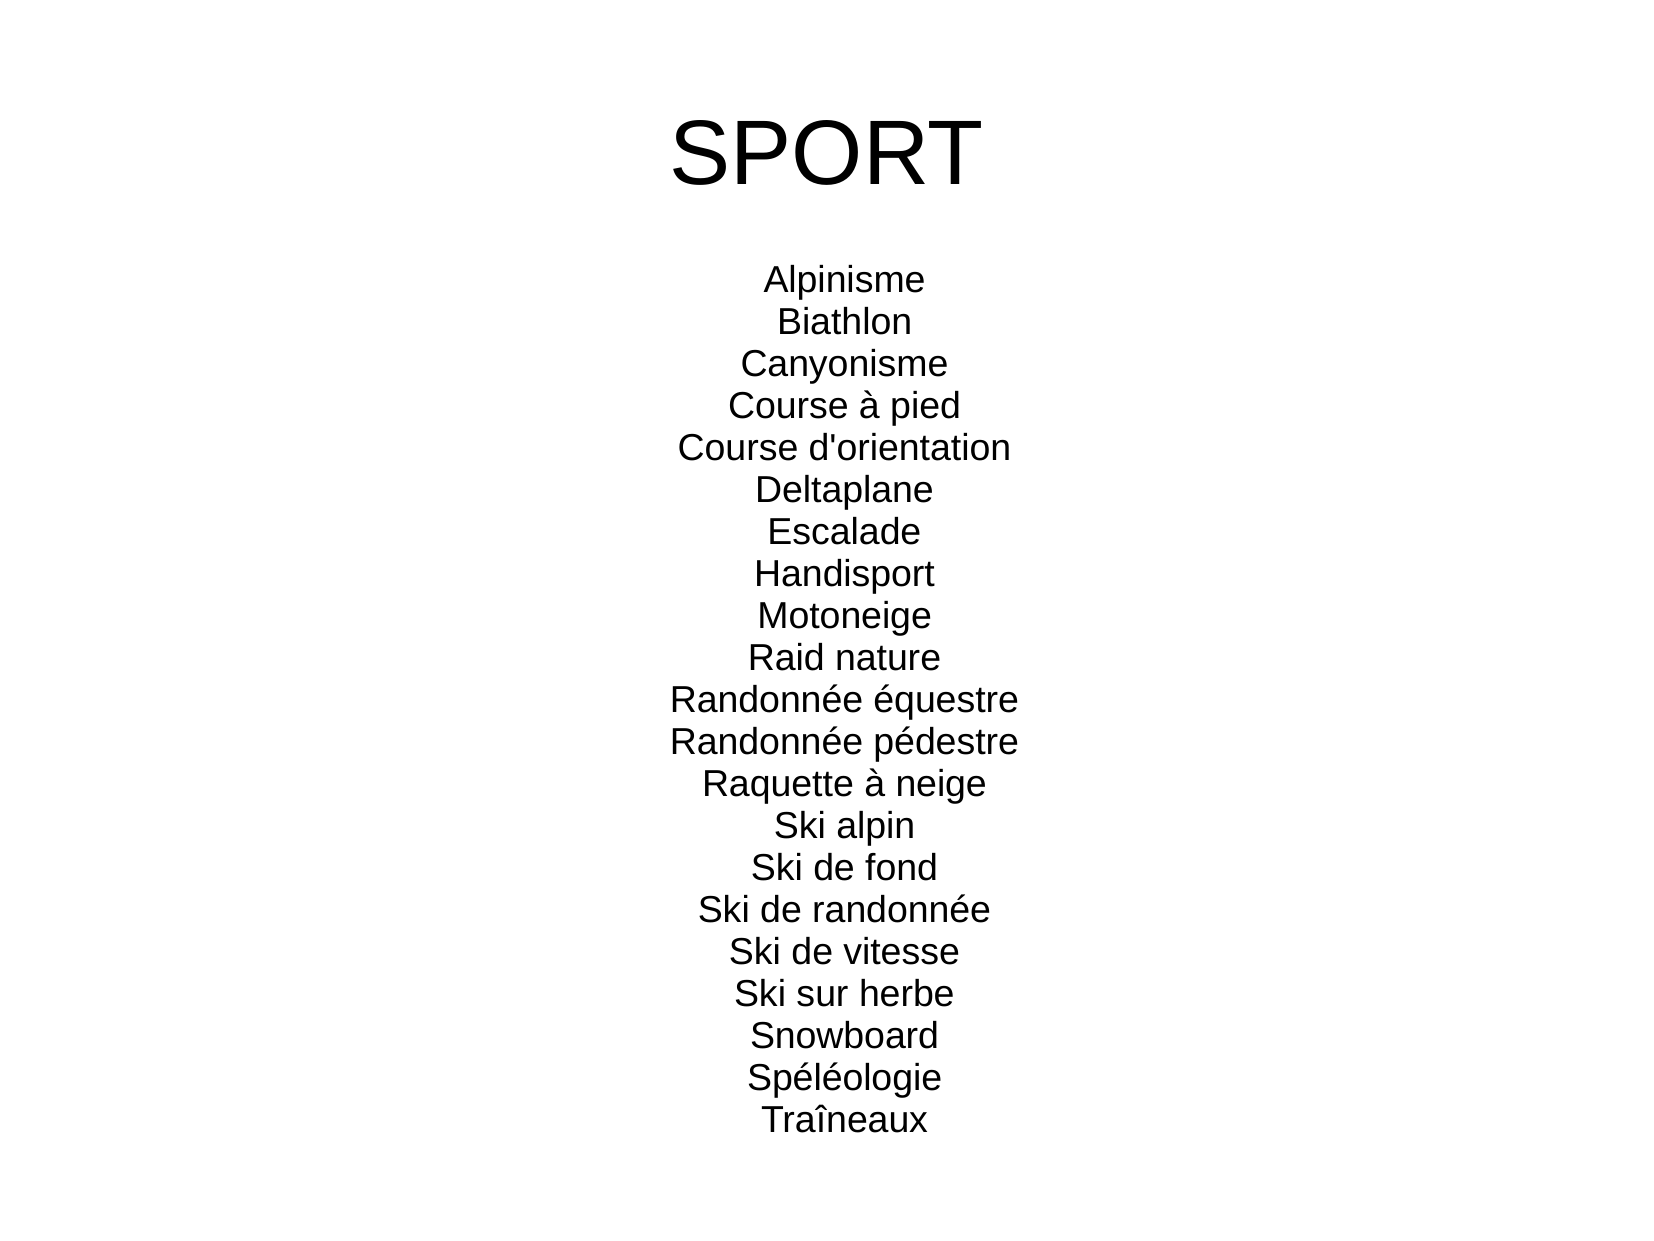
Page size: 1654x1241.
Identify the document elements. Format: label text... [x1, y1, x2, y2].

subtitle Alpinisme Biathlon Canyonisme Course à pied Course d'orientation Deltaplane Escalade Handisport Motoneige Raid nature Randonnée équestre Randonnée pédestre Raquette à neige Ski alpin Ski de fond Ski de randonnée Ski de vitesse Ski sur herbe Snowboard Spéléologie Traîneaux [82, 258, 1571, 1141]
title SPORT [82, 49, 1571, 257]
